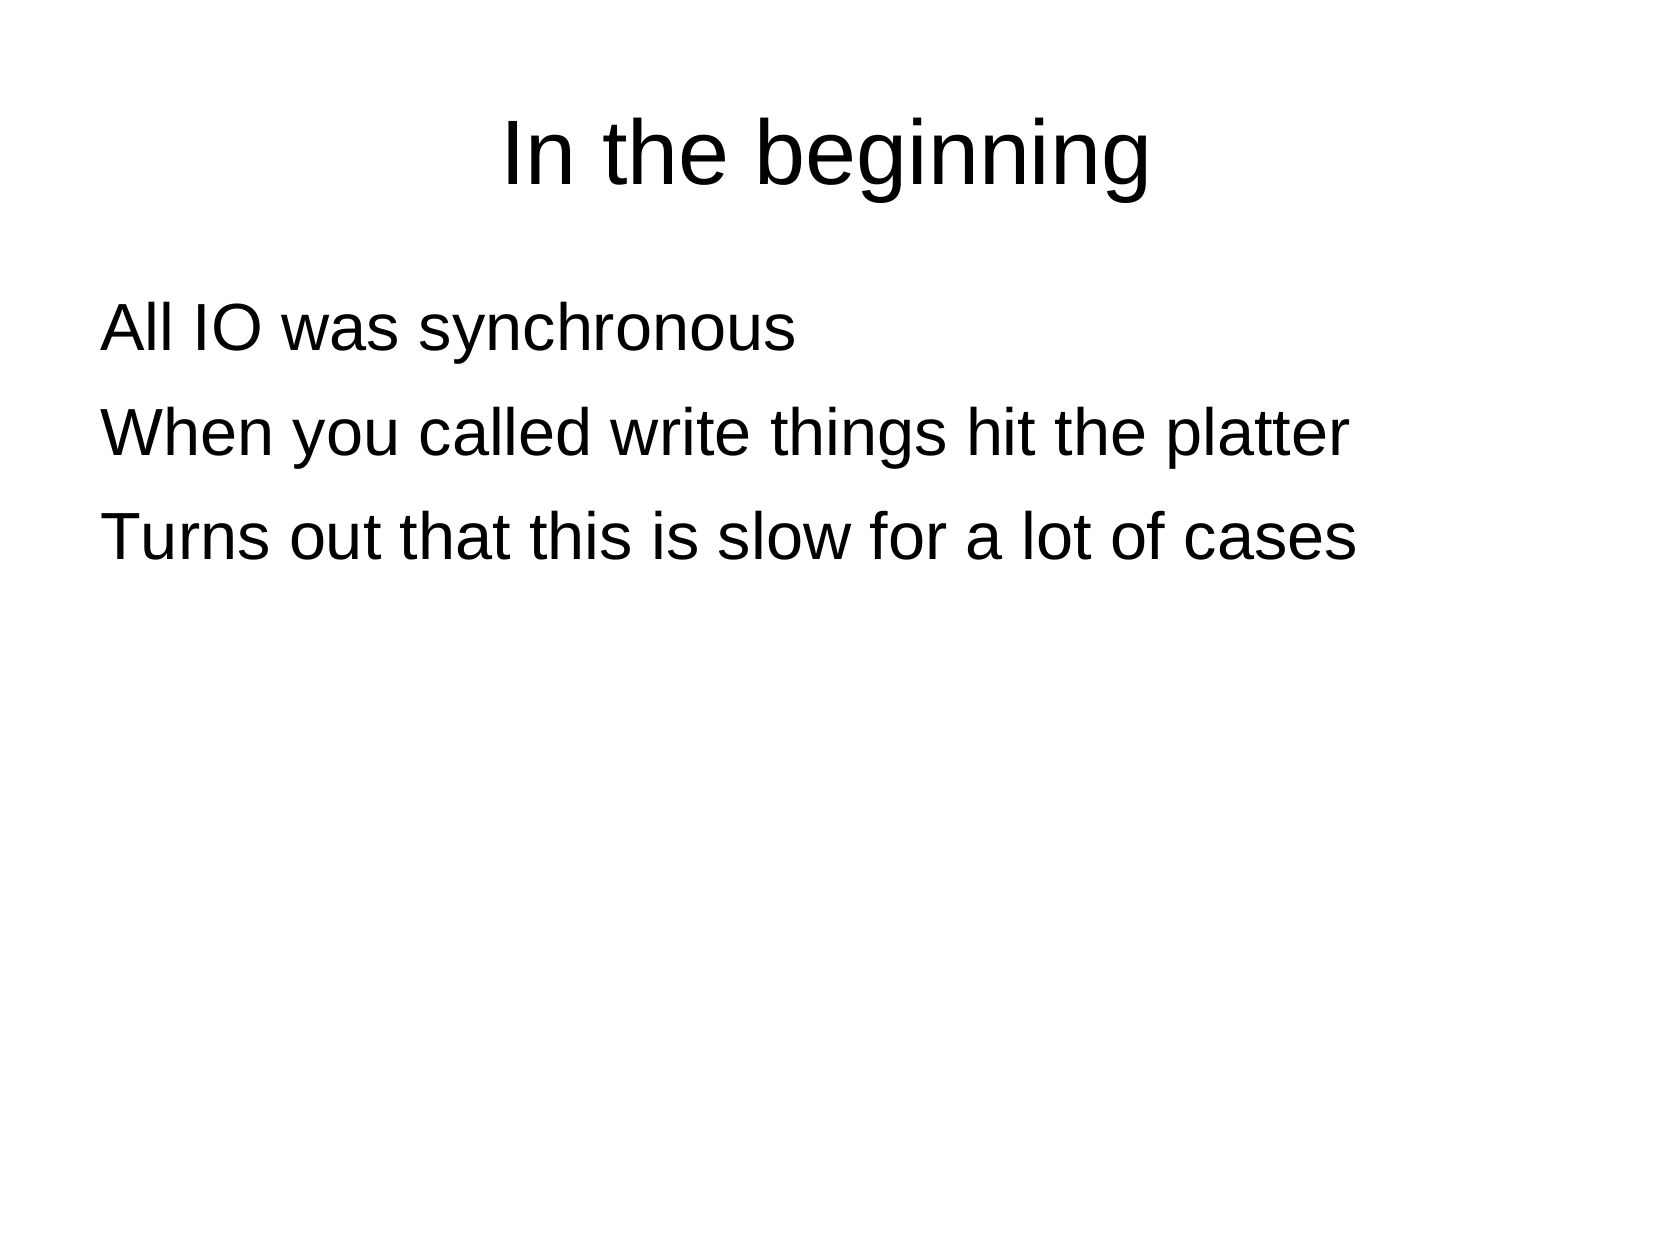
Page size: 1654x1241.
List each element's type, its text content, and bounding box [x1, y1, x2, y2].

list All IO was synchronous When you called write things hit the platter Turns out that this is slow for a lot of cases [82, 290, 1571, 1094]
title In the beginning [82, 56, 1571, 250]
